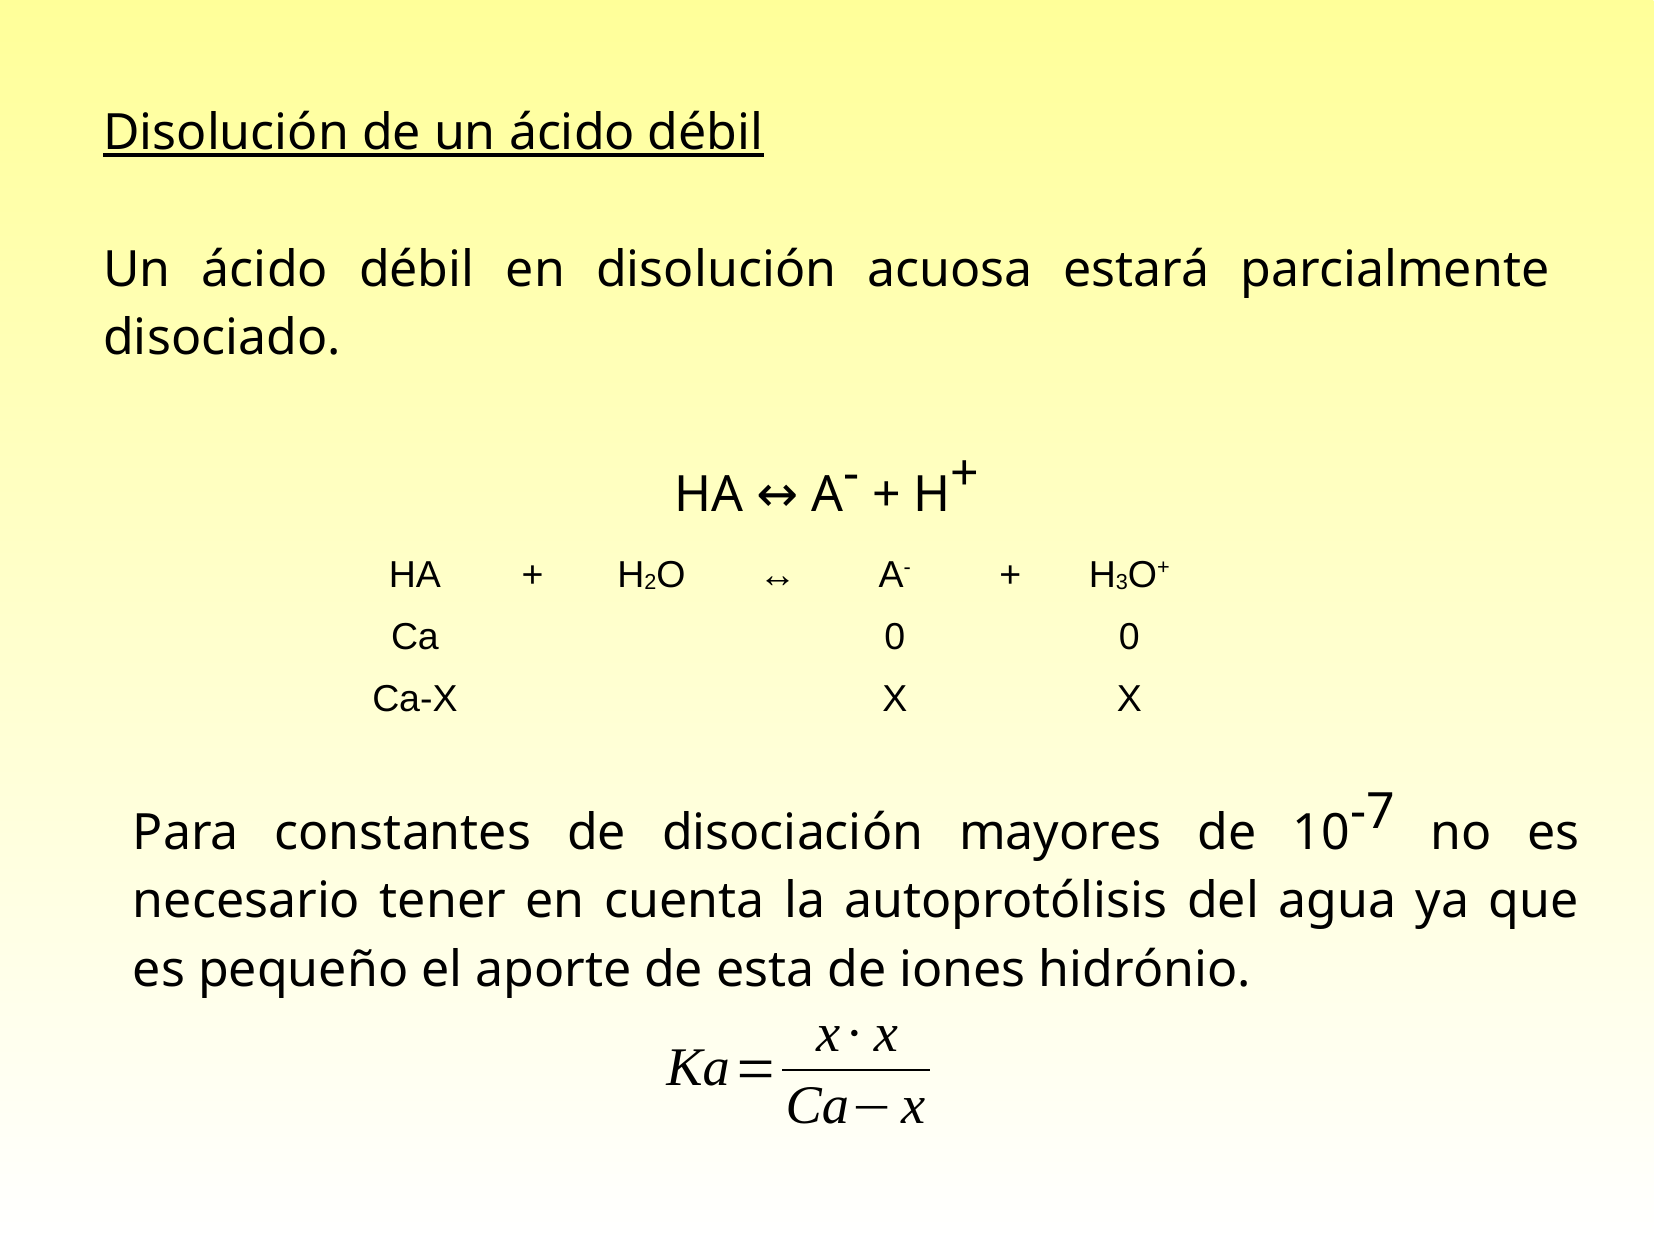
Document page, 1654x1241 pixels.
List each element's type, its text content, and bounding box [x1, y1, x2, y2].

table_cell [982, 670, 1039, 732]
table_cell 0 [807, 608, 982, 670]
table_header ↔ [744, 545, 807, 608]
table_header H2O [559, 545, 744, 608]
table_cell X [1039, 670, 1220, 732]
chart [649, 1003, 945, 1137]
table_cell [559, 608, 744, 670]
table_cell [506, 608, 559, 670]
table_header HA [324, 545, 506, 608]
table_cell [744, 670, 807, 732]
table_cell [744, 608, 807, 670]
table_cell X [807, 670, 982, 732]
table_cell [982, 608, 1039, 670]
table_header H3O+ [1039, 545, 1220, 608]
table_header A- [807, 545, 982, 608]
table_cell 0 [1039, 608, 1220, 670]
table_cell [559, 670, 744, 732]
table_cell [506, 670, 559, 732]
table_header + [506, 545, 559, 608]
text_box Para constantes de disociación mayores de 10-7 no es necesario tener en cuenta la autoprotólisis del agua ya que es pequeño el aporte de esta de iones hidrónio. [118, 767, 1595, 1161]
table_header + [982, 545, 1039, 608]
table_cell Ca [324, 608, 506, 670]
table_cell Ca-X [324, 670, 506, 732]
text_box Disolución de un ácido débil Un ácido débil en disolución acuosa estará parcialmente disociado. HA ↔ A- + H+ [88, 88, 1565, 485]
